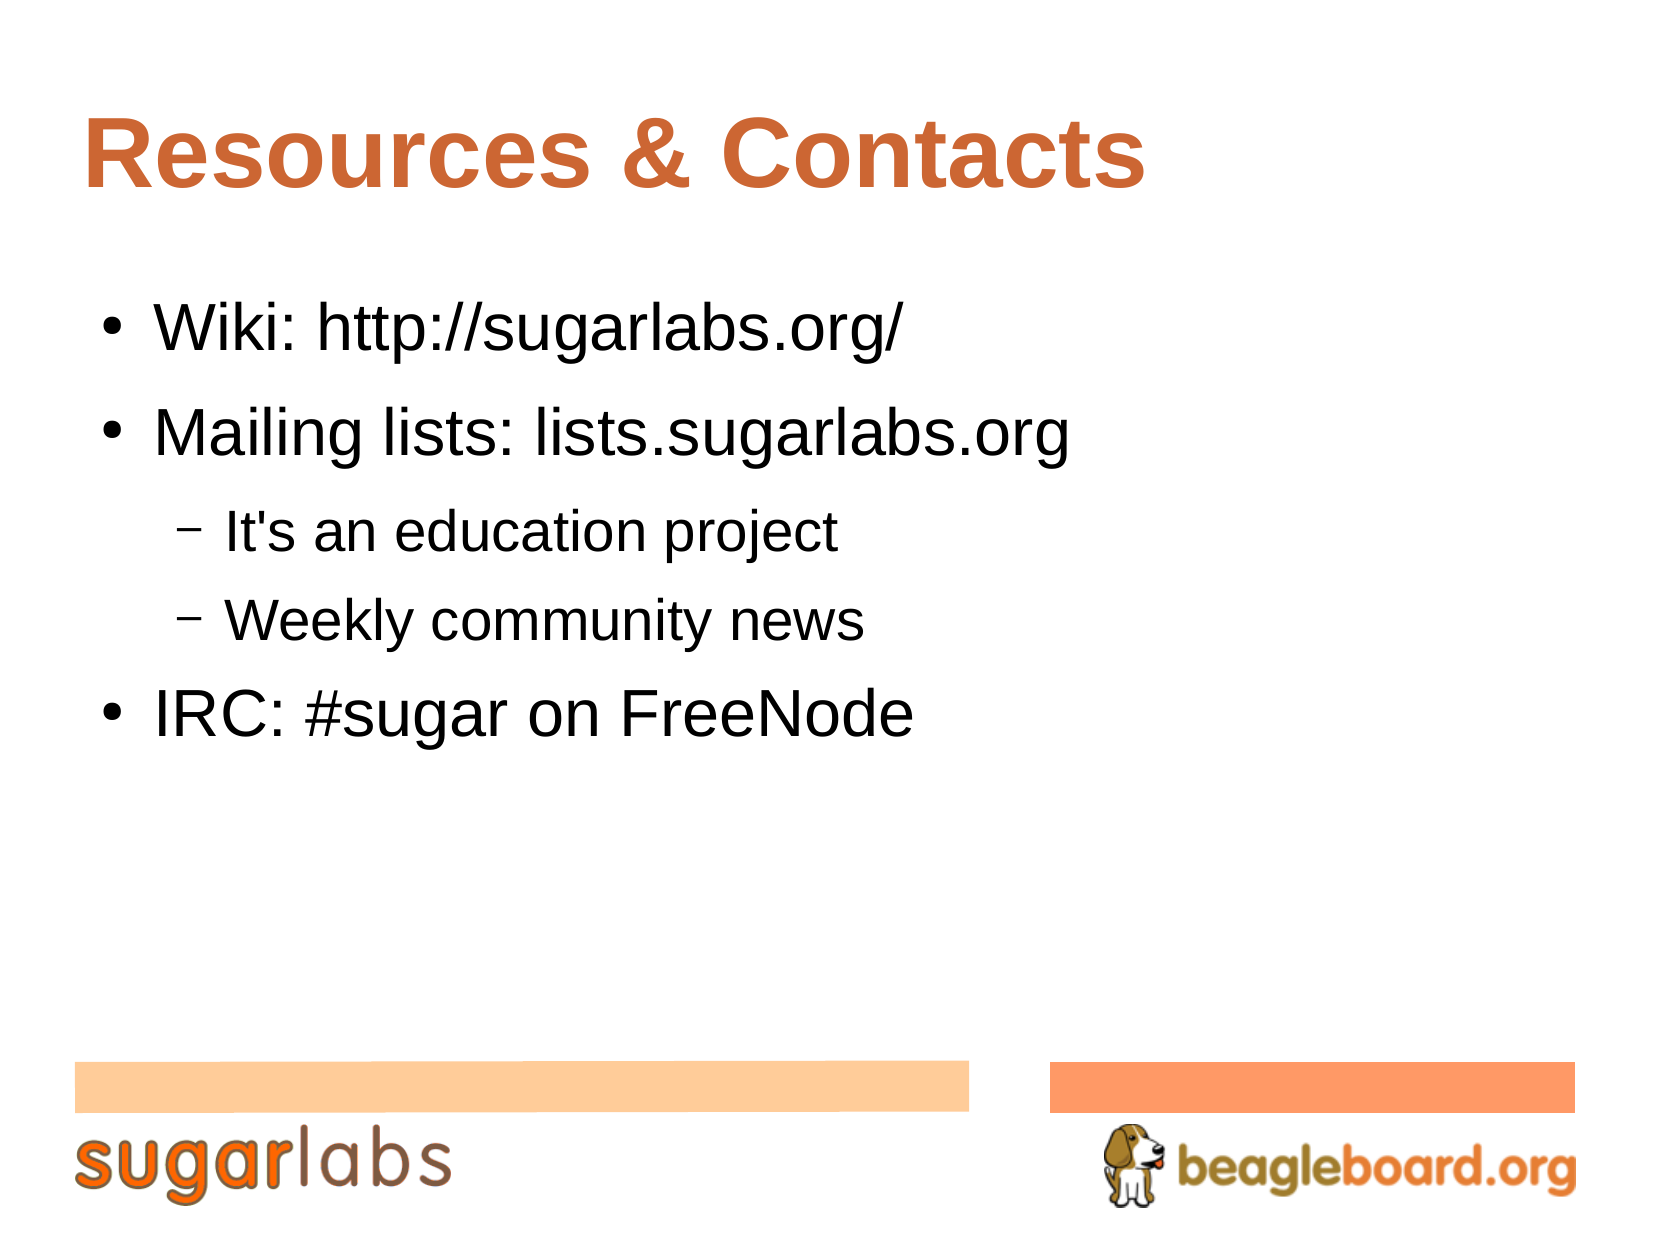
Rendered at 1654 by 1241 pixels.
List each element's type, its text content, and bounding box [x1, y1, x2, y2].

title Resources & Contacts [82, 49, 1571, 257]
picture [1104, 1124, 1576, 1208]
list Wiki: http://sugarlabs.org/ Mailing lists: lists.sugarlabs.org It's an education project Weekly community news IRC: #sugar on FreeNode [82, 290, 1571, 998]
picture [75, 1124, 451, 1206]
